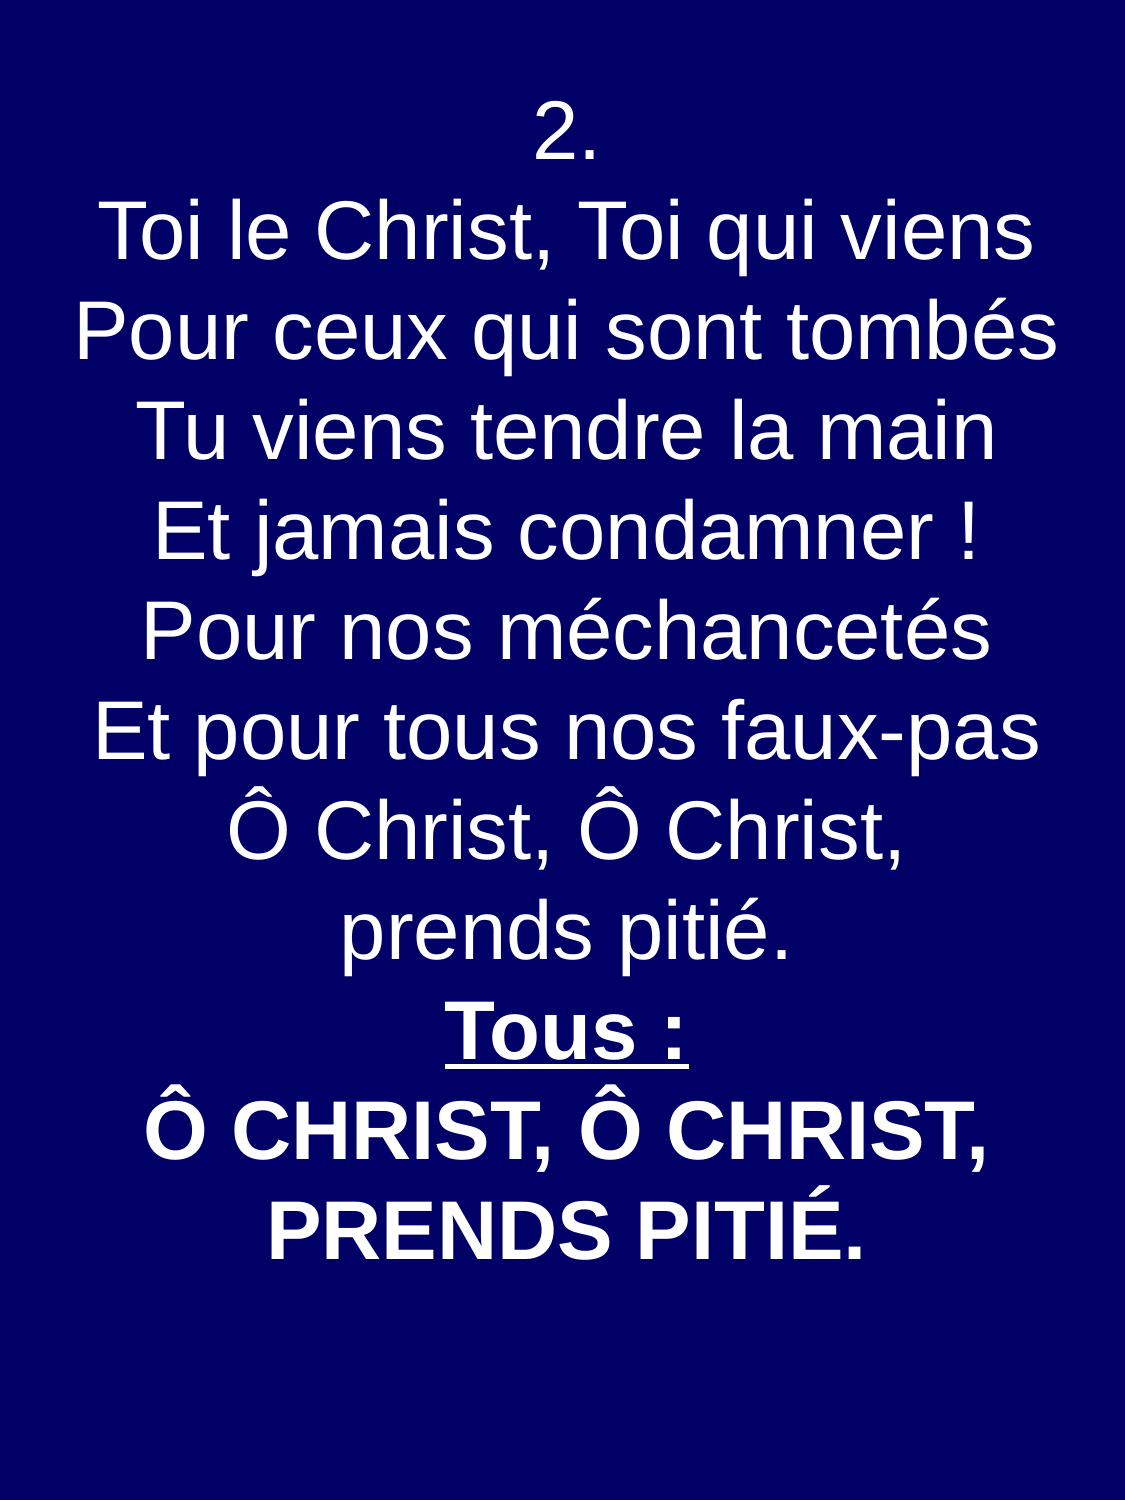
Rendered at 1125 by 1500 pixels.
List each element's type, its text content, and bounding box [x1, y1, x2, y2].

text_box 2. Toi le Christ, Toi qui viens Pour ceux qui sont tombés Tu viens tendre la main Et jamais condamner ! Pour nos méchancetés Et pour tous nos faux-pas Ô Christ, Ô Christ, prends pitié. Tous : Ô CHRIST, Ô CHRIST, PRENDS PITIÉ. [46, 47, 1087, 1406]
